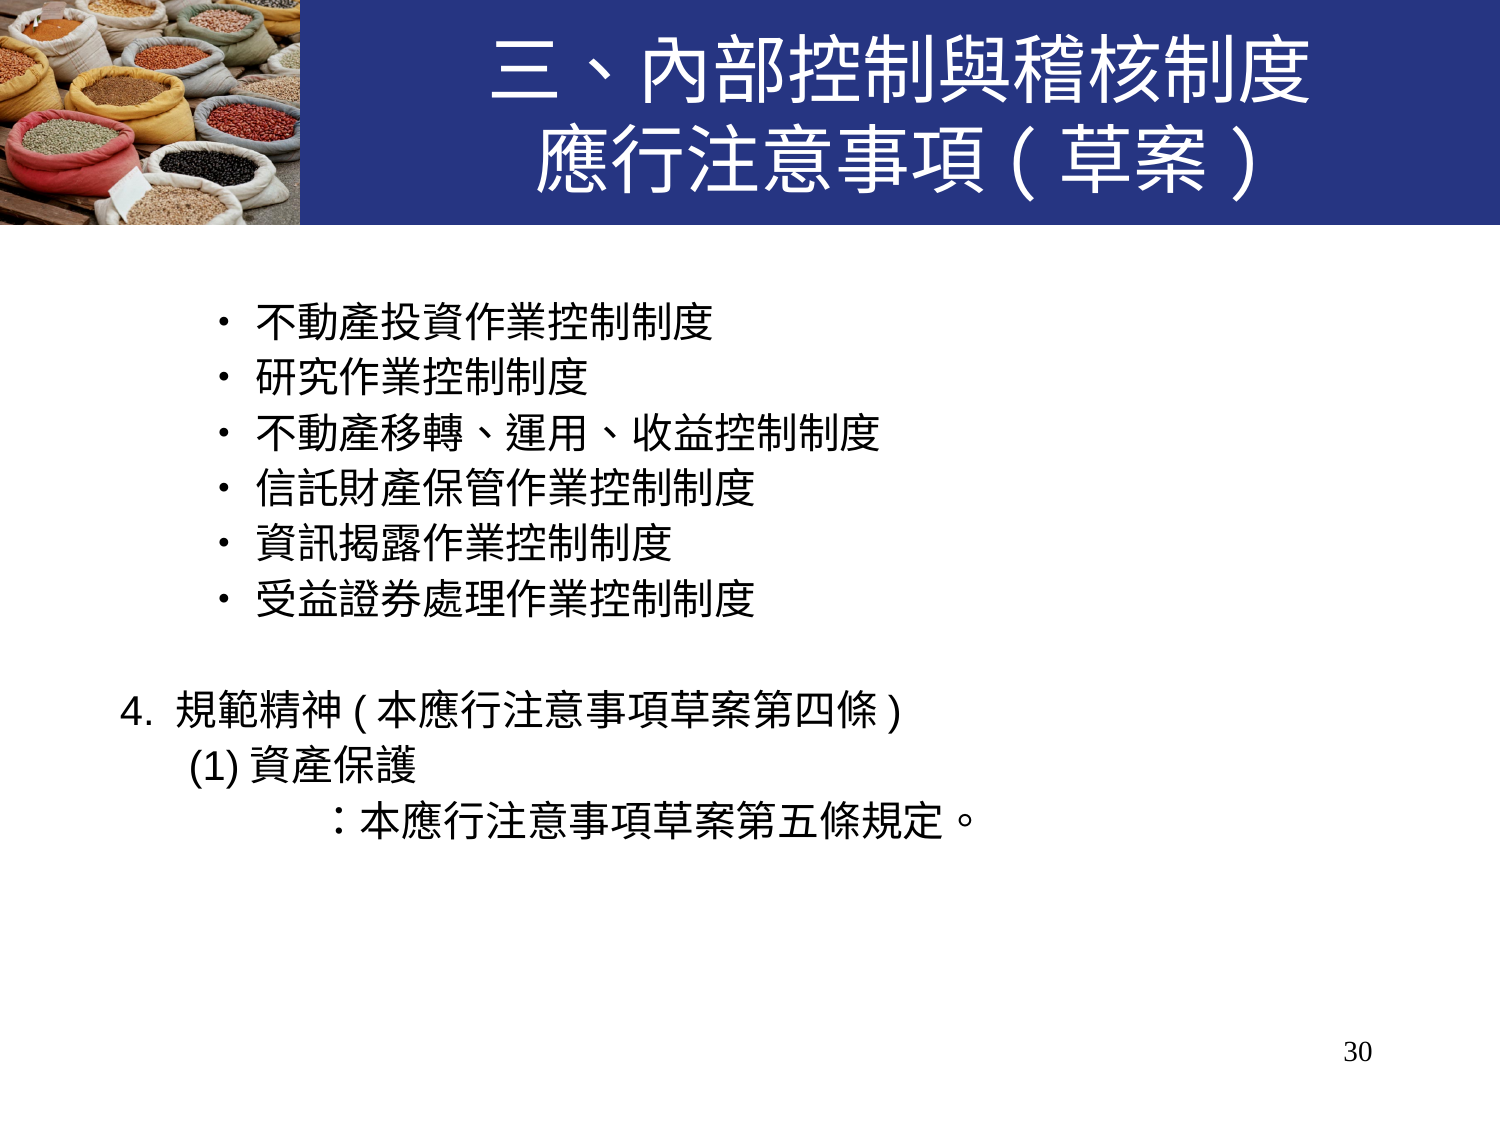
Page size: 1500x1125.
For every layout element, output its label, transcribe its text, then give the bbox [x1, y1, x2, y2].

title 三、內部控制與稽核制度 應行注意事項(草案) [300, 0, 1500, 225]
picture [0, 0, 300, 225]
list ‧不動產投資作業控制制度 ‧研究作業控制制度 ‧不動產移轉、運用、收益控制制度 ‧信託財產保管作業控制制度 ‧資訊揭露作業控制制度 ‧受益證券處理作業控制制度 4. 規範精神(本應行注意事項草案第四條) (1)資產保護 ：本應行注意事項草案第五條規定。 [104, 293, 1380, 956]
